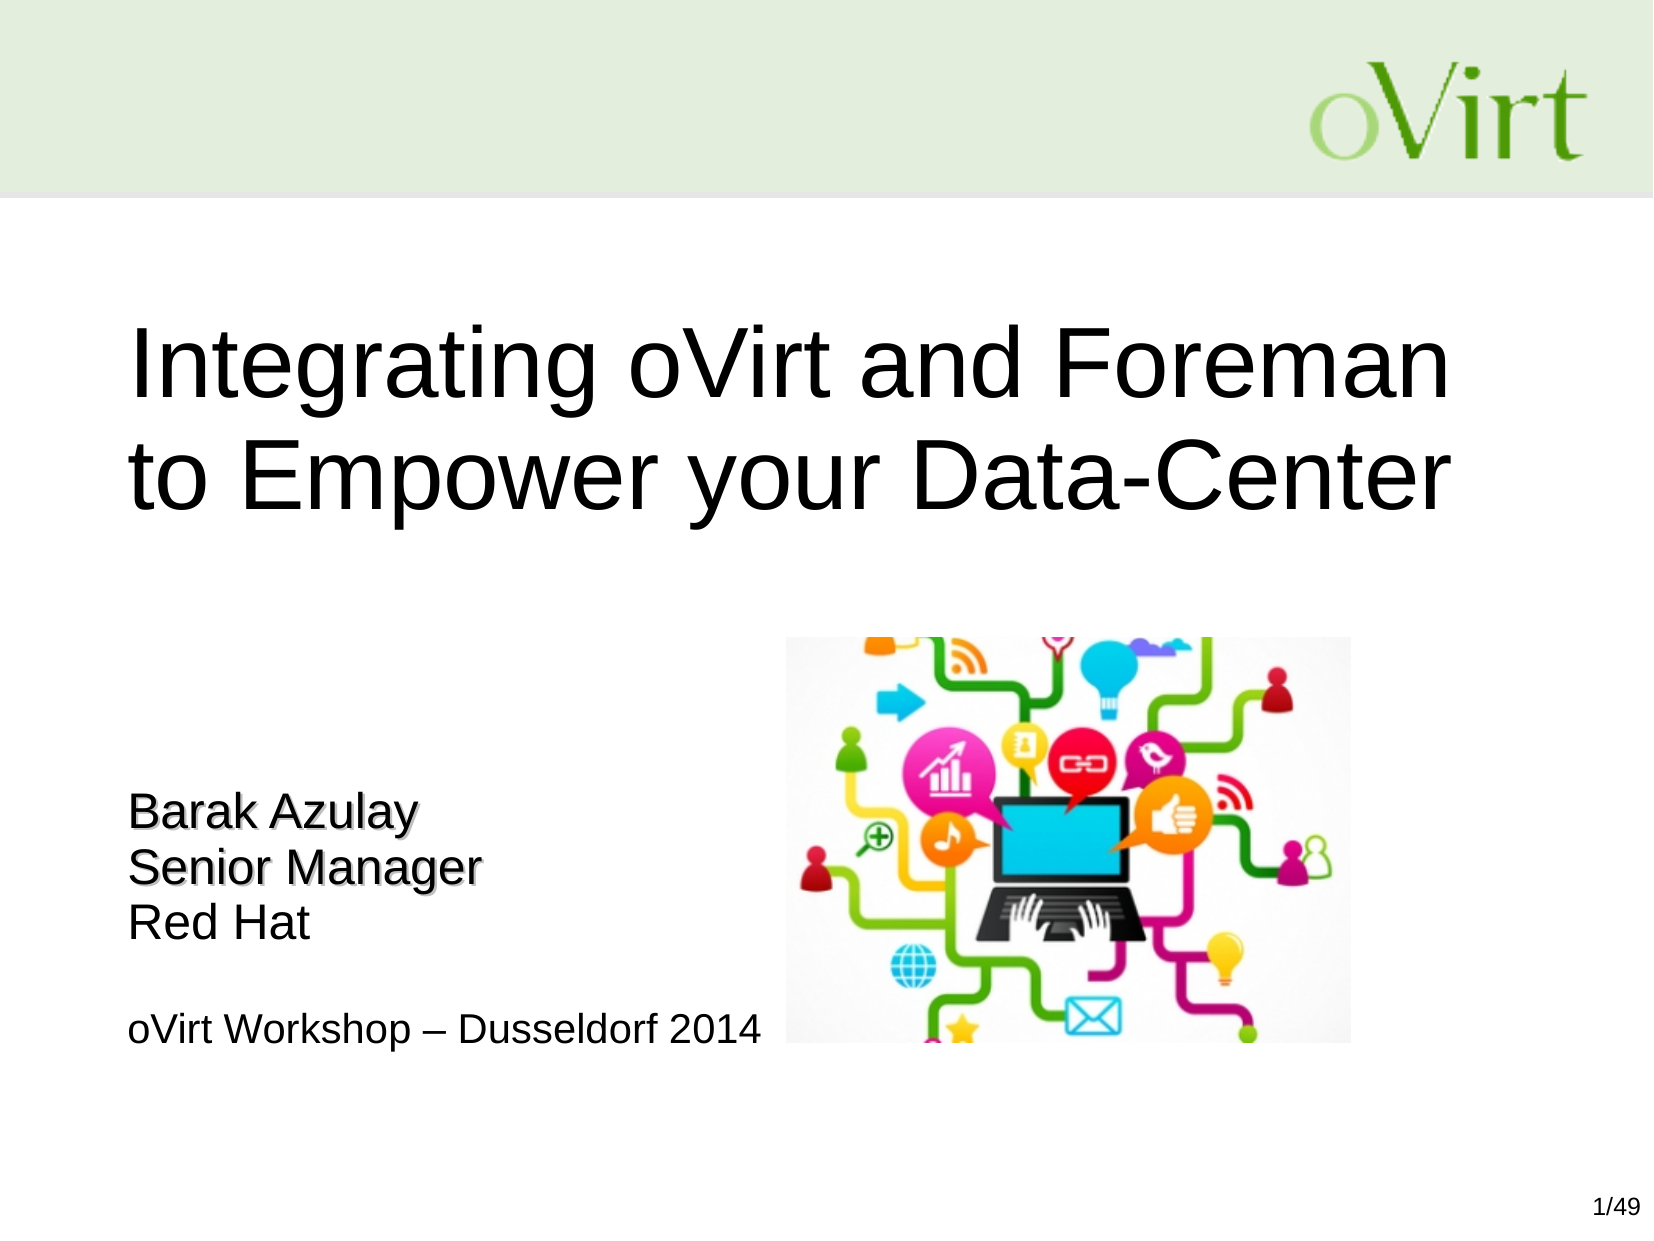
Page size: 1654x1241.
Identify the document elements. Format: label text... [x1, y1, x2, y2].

picture [786, 637, 1351, 1043]
text_box Barak Azulay Senior Manager Red Hat oVirt Workshop – Dusseldorf 2014 [112, 775, 1485, 1061]
text_box Integrating oVirt and Foreman to Empower your Data-Center [112, 300, 1549, 539]
picture [1289, 36, 1613, 181]
